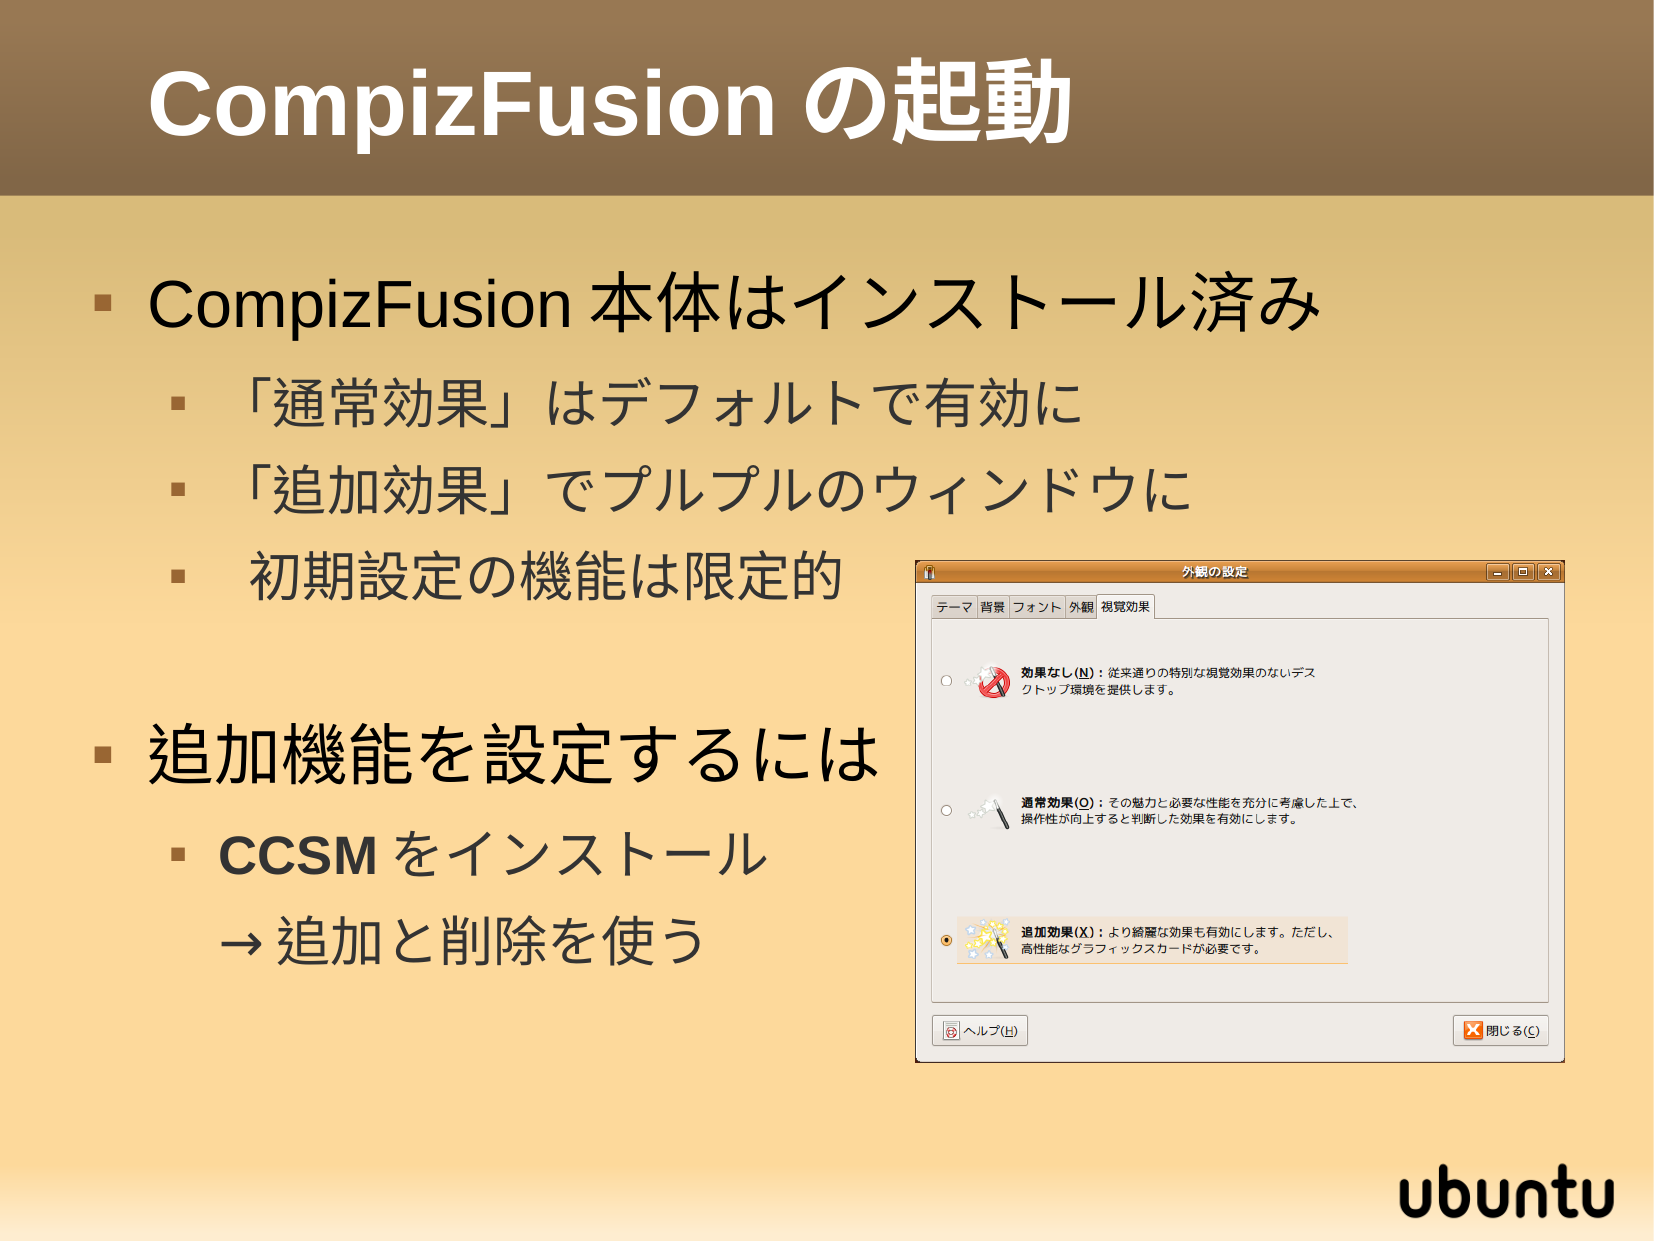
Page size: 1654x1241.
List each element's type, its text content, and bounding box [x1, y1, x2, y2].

picture [0, 0, 1654, 1241]
title CompizFusionの起動 [76, 0, 1565, 208]
list CompizFusion本体はインストール済み 「通常効果」はデフォルトで有効に 「追加効果」でプルプルのウィンドウに 初期設定の機能は限定的 追加機能を設定するには CCSMをインストール →追加と削除を使う [76, 265, 1565, 1063]
